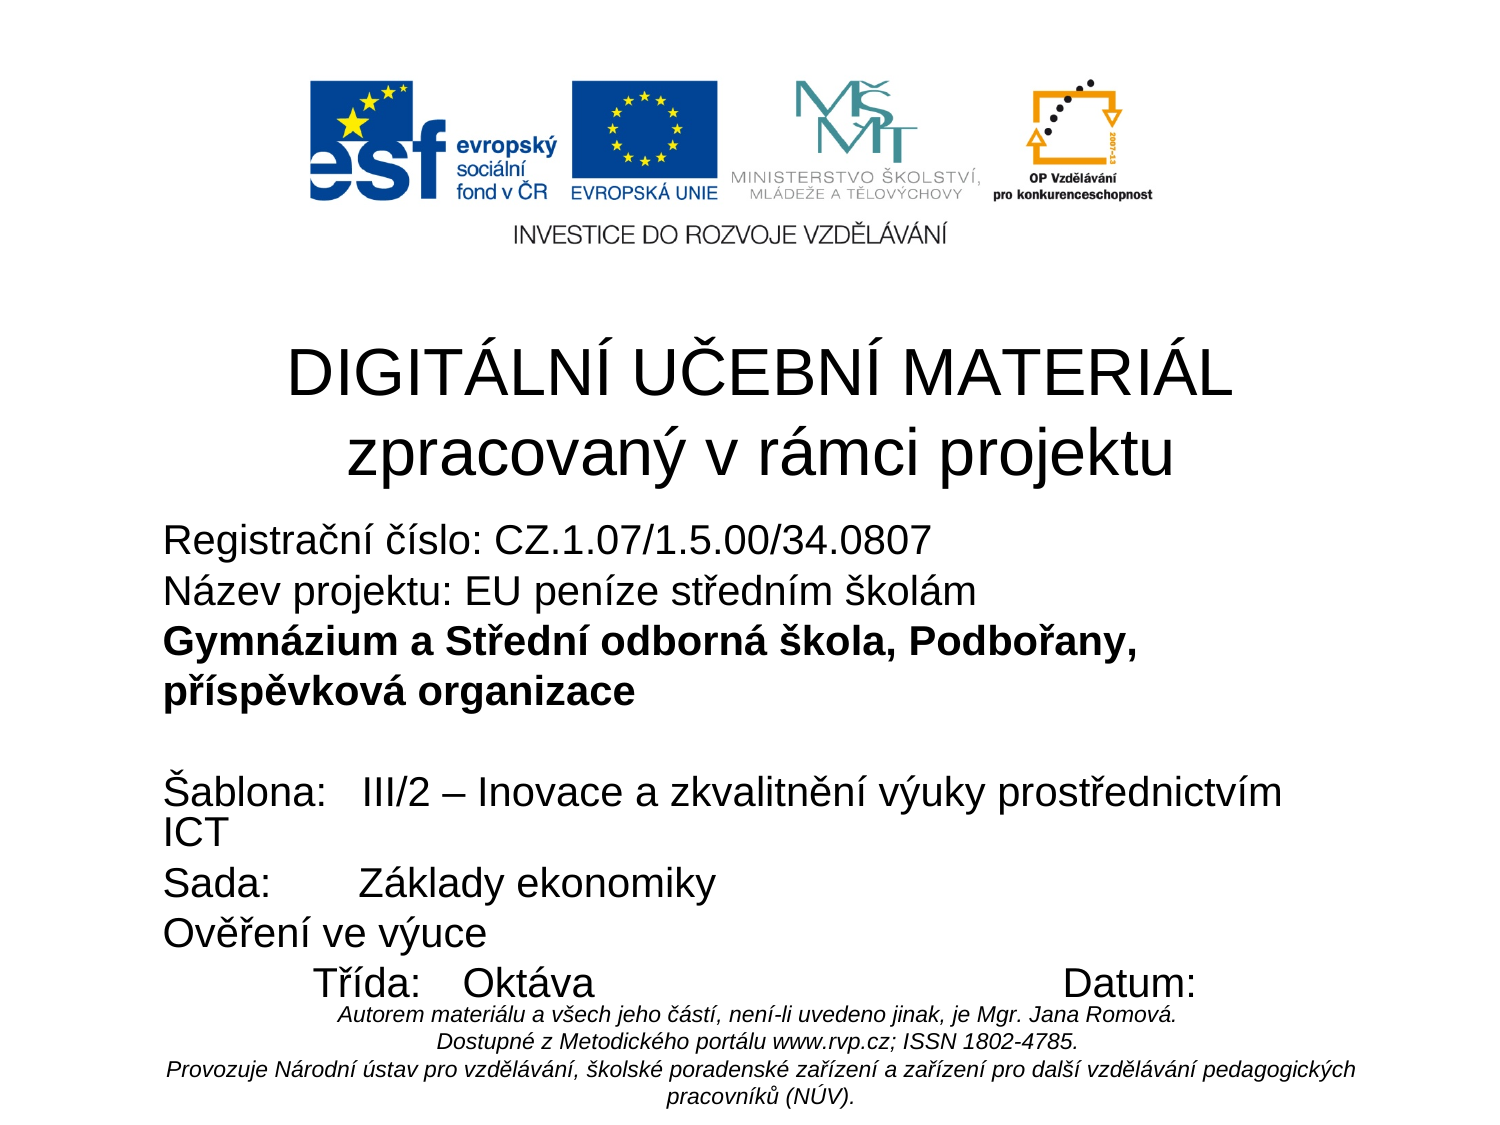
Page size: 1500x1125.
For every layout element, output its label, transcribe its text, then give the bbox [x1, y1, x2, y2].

title DIGITÁLNÍ UČEBNÍ MATERIÁL zpracovaný v rámci projektu [123, 321, 1399, 497]
picture [265, 42, 1210, 274]
text_box Autorem materiálu a všech jeho částí, není-li uvedeno jinak, je Mgr. Jana Romová. Dostupné z Metodického portálu www.rvp.cz; ISSN 1802-4785. Provozuje Národní ústav pro vzdělávání, školské poradenské zařízení a zařízení pro další vzdělávání pedagogických pracovníků (NÚV). [123, 983, 1399, 1125]
text_box Registrační číslo: CZ.1.07/1.5.00/34.0807 Název projektu: EU peníze středním školám Gymnázium a Střední odborná škola, Podbořany, příspěvková organizace Šablona: III/2 – Inovace a zkvalitnění výuky prostřednictvím ICT Sada: Základy ekonomiky Ověření ve výuce Třída: Oktáva Datum: [147, 515, 1376, 983]
